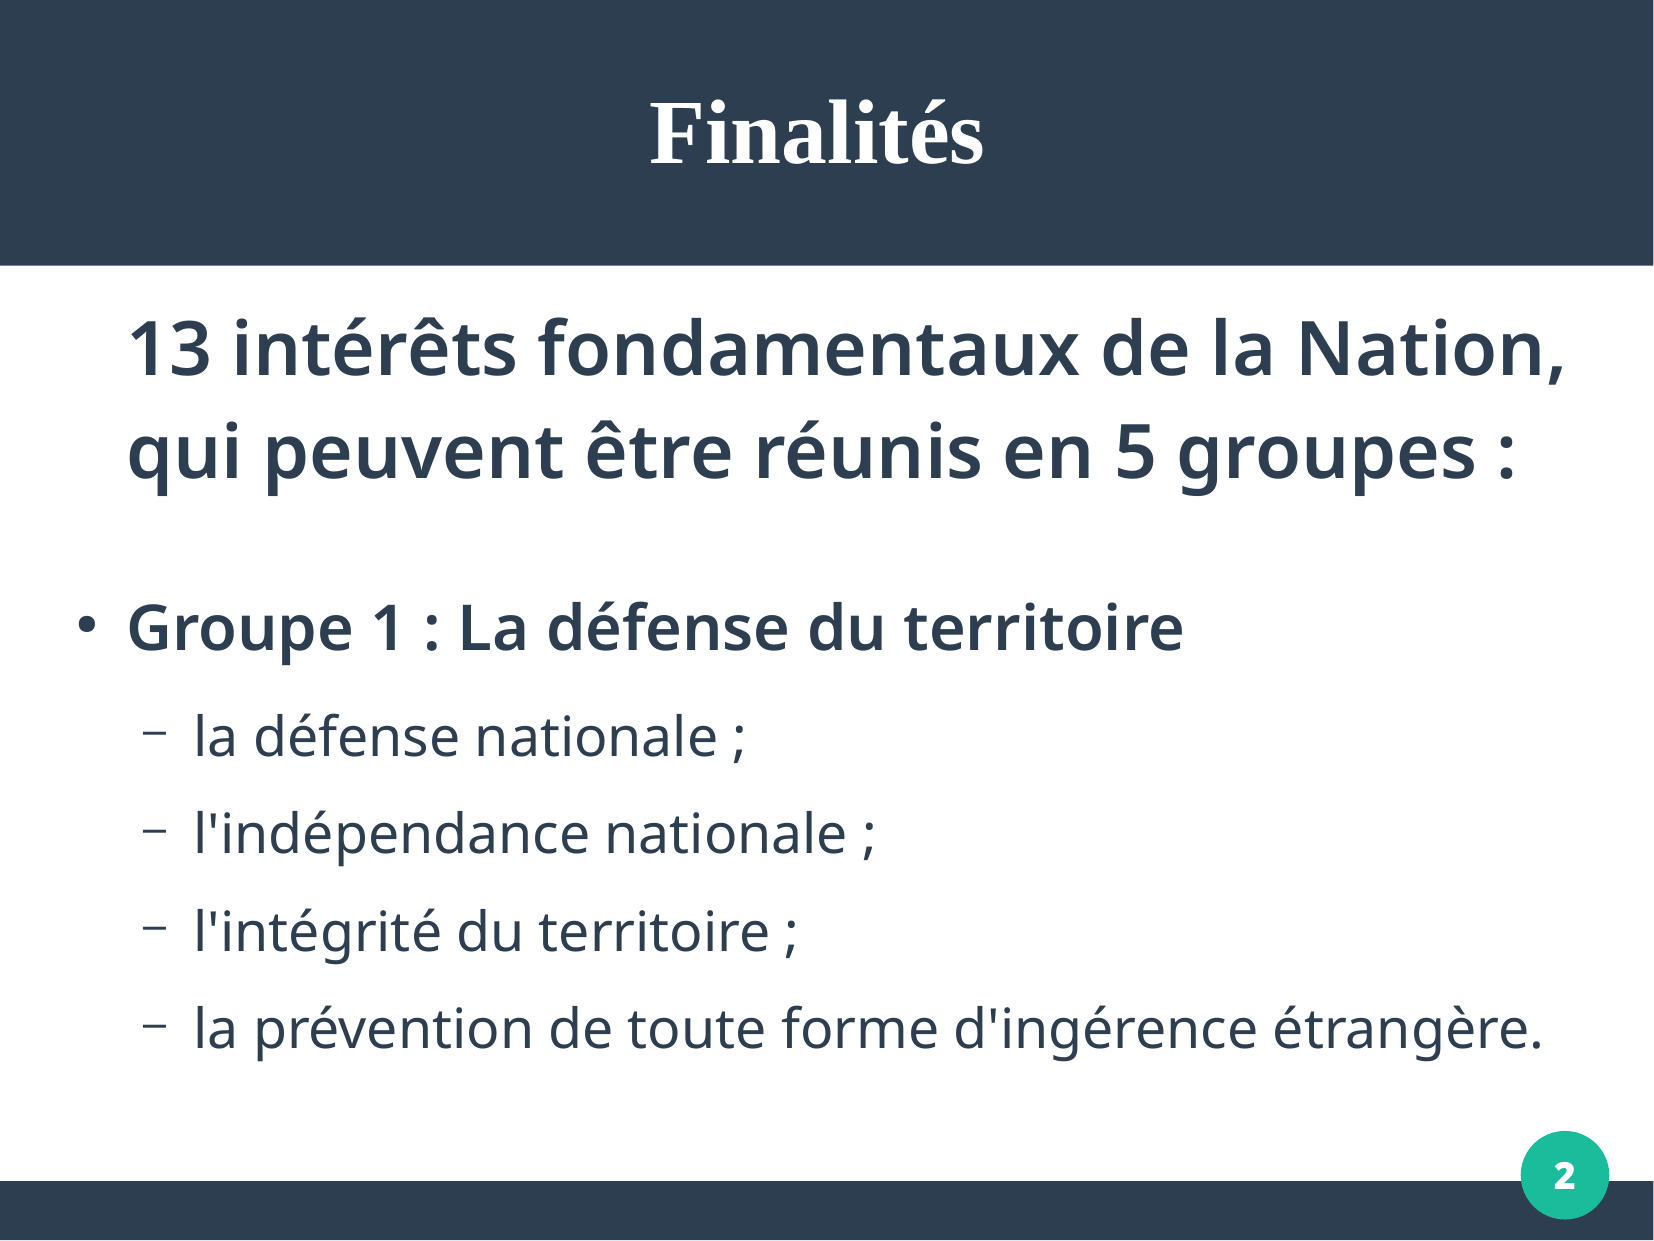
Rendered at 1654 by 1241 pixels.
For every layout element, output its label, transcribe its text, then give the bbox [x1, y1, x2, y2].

list 13 intérêts fondamentaux de la Nation, qui peuvent être réunis en 5 groupes : Groupe 1 : La défense du territoire la défense nationale ; l'indépendance nationale ; l'intégrité du territoire ; la prévention de toute forme d'ingérence étrangère. [59, 295, 1595, 1152]
title Finalités [59, 29, 1595, 237]
